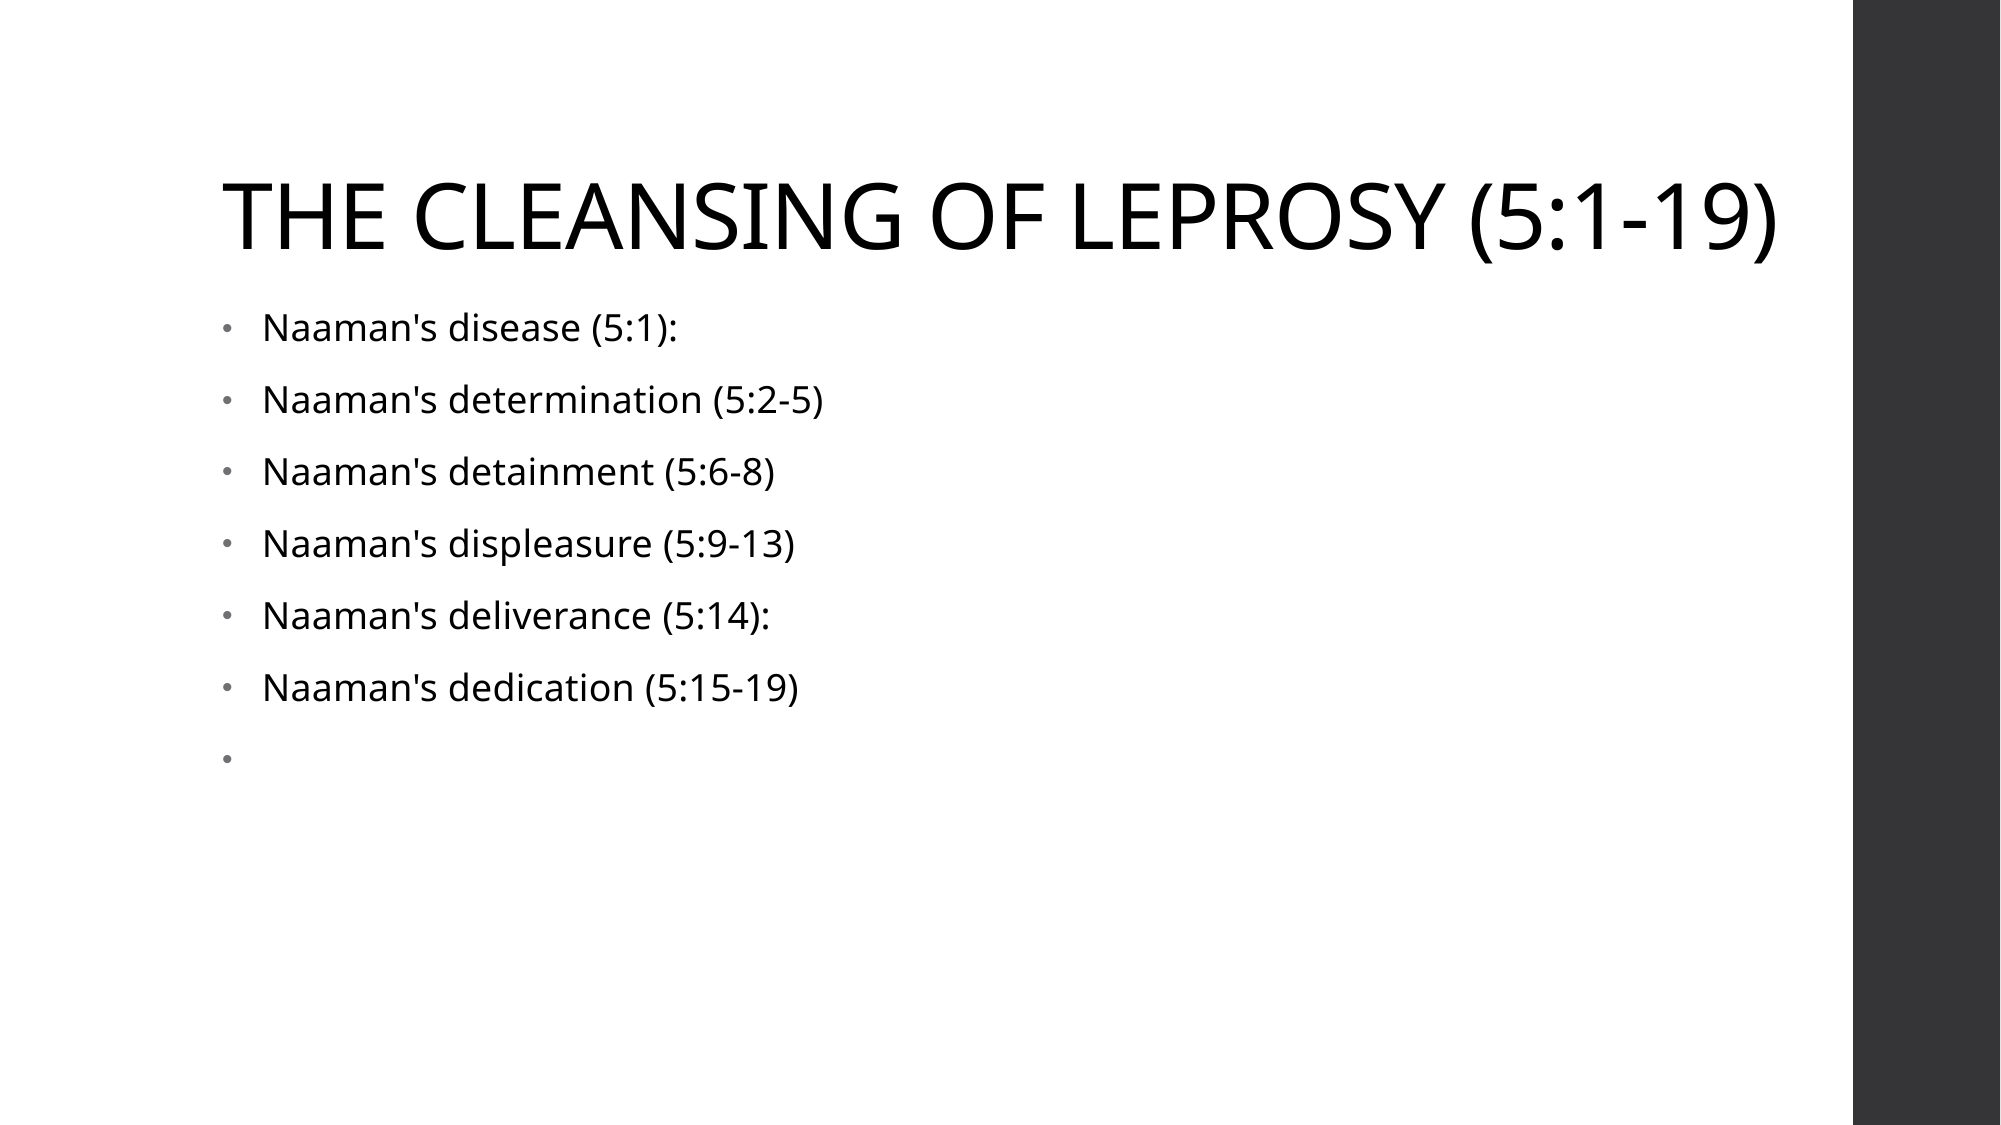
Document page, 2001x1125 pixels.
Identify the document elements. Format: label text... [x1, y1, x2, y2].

title THE CLEANSING OF LEPROSY (5:1-19) [206, 60, 1797, 278]
list Naaman's disease (5:1): Naaman's determination (5:2-5) Naaman's detainment (5:6-8) Naaman's displeasure (5:9-13) Naaman's deliverance (5:14): Naaman's dedication (5:15-19) [206, 299, 1617, 1014]
